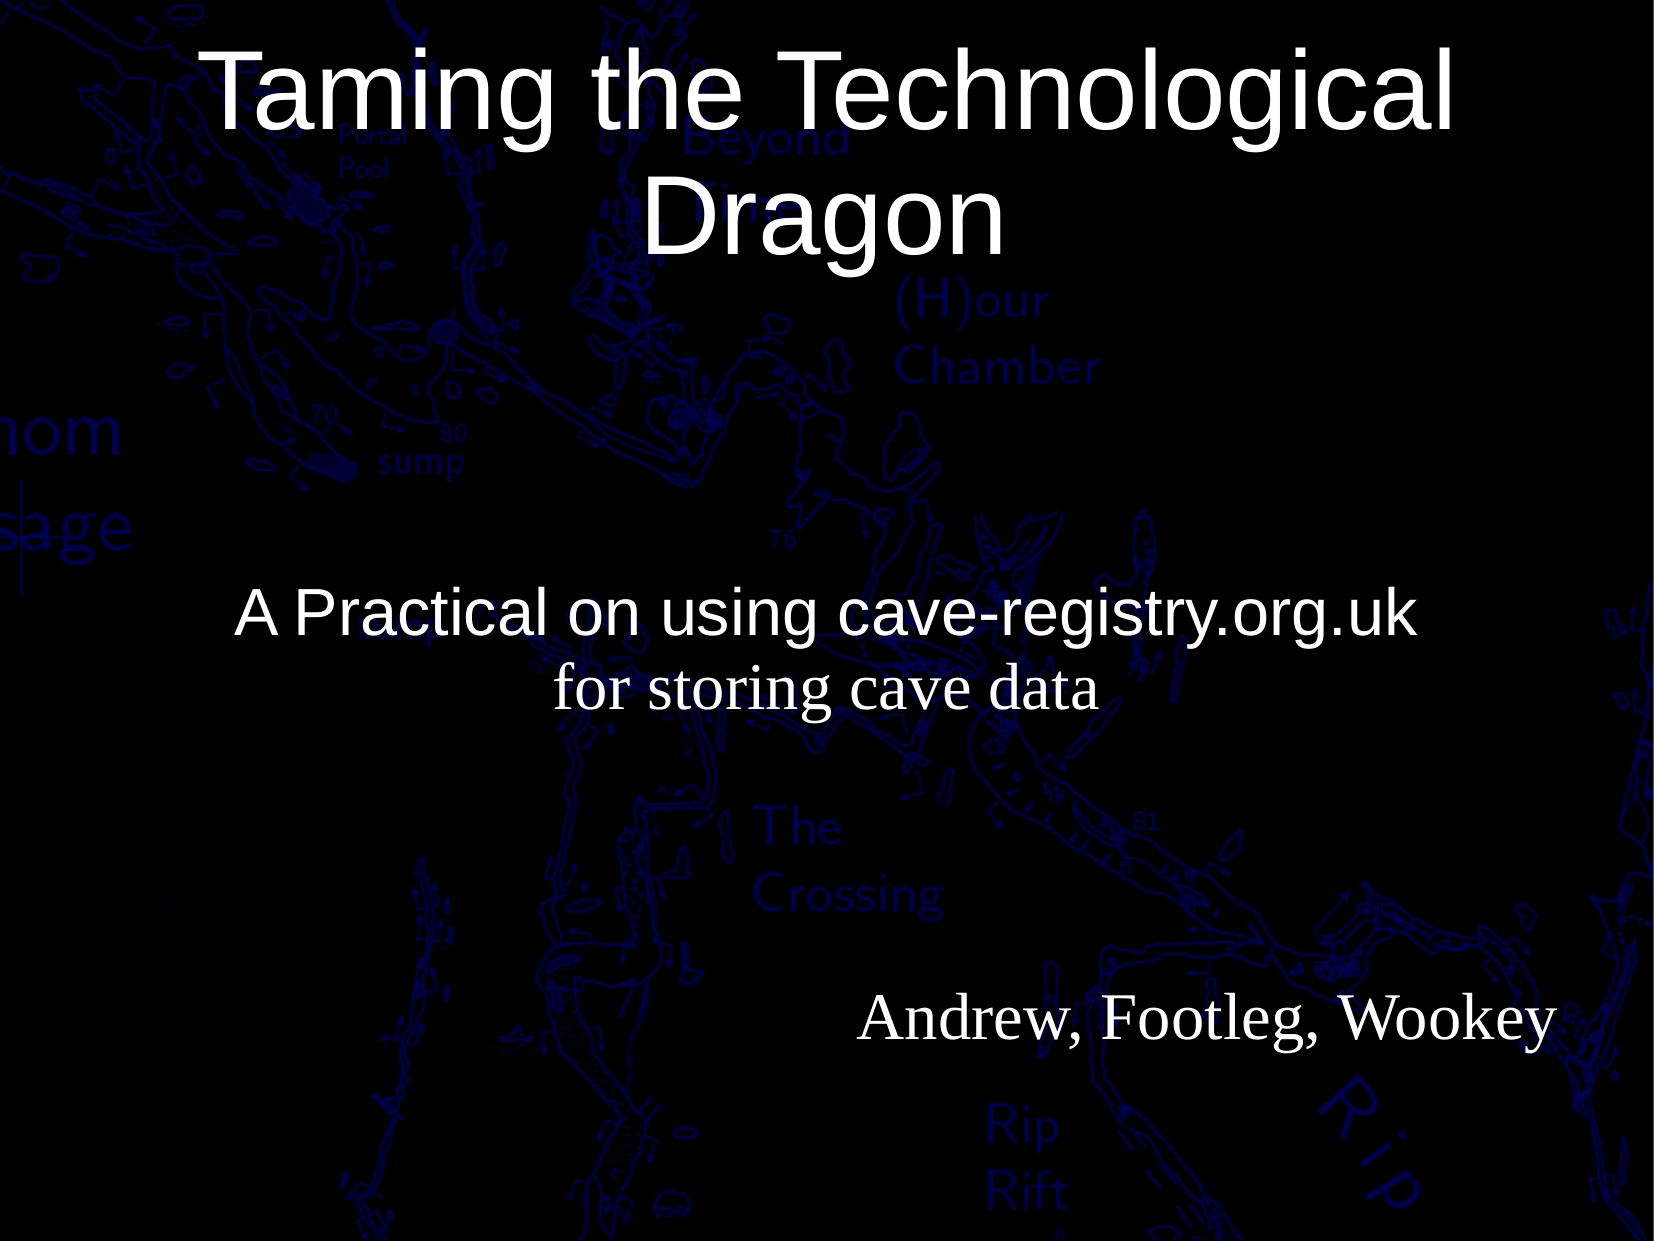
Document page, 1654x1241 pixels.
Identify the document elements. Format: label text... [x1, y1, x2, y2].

picture [0, 0, 1654, 1241]
subtitle A Practical on using cave-registry.org.uk for storing cave data [82, 290, 1571, 1010]
list Andrew, Footleg, Wookey [70, 980, 1560, 1063]
title Taming the Technological Dragon [82, 27, 1571, 279]
